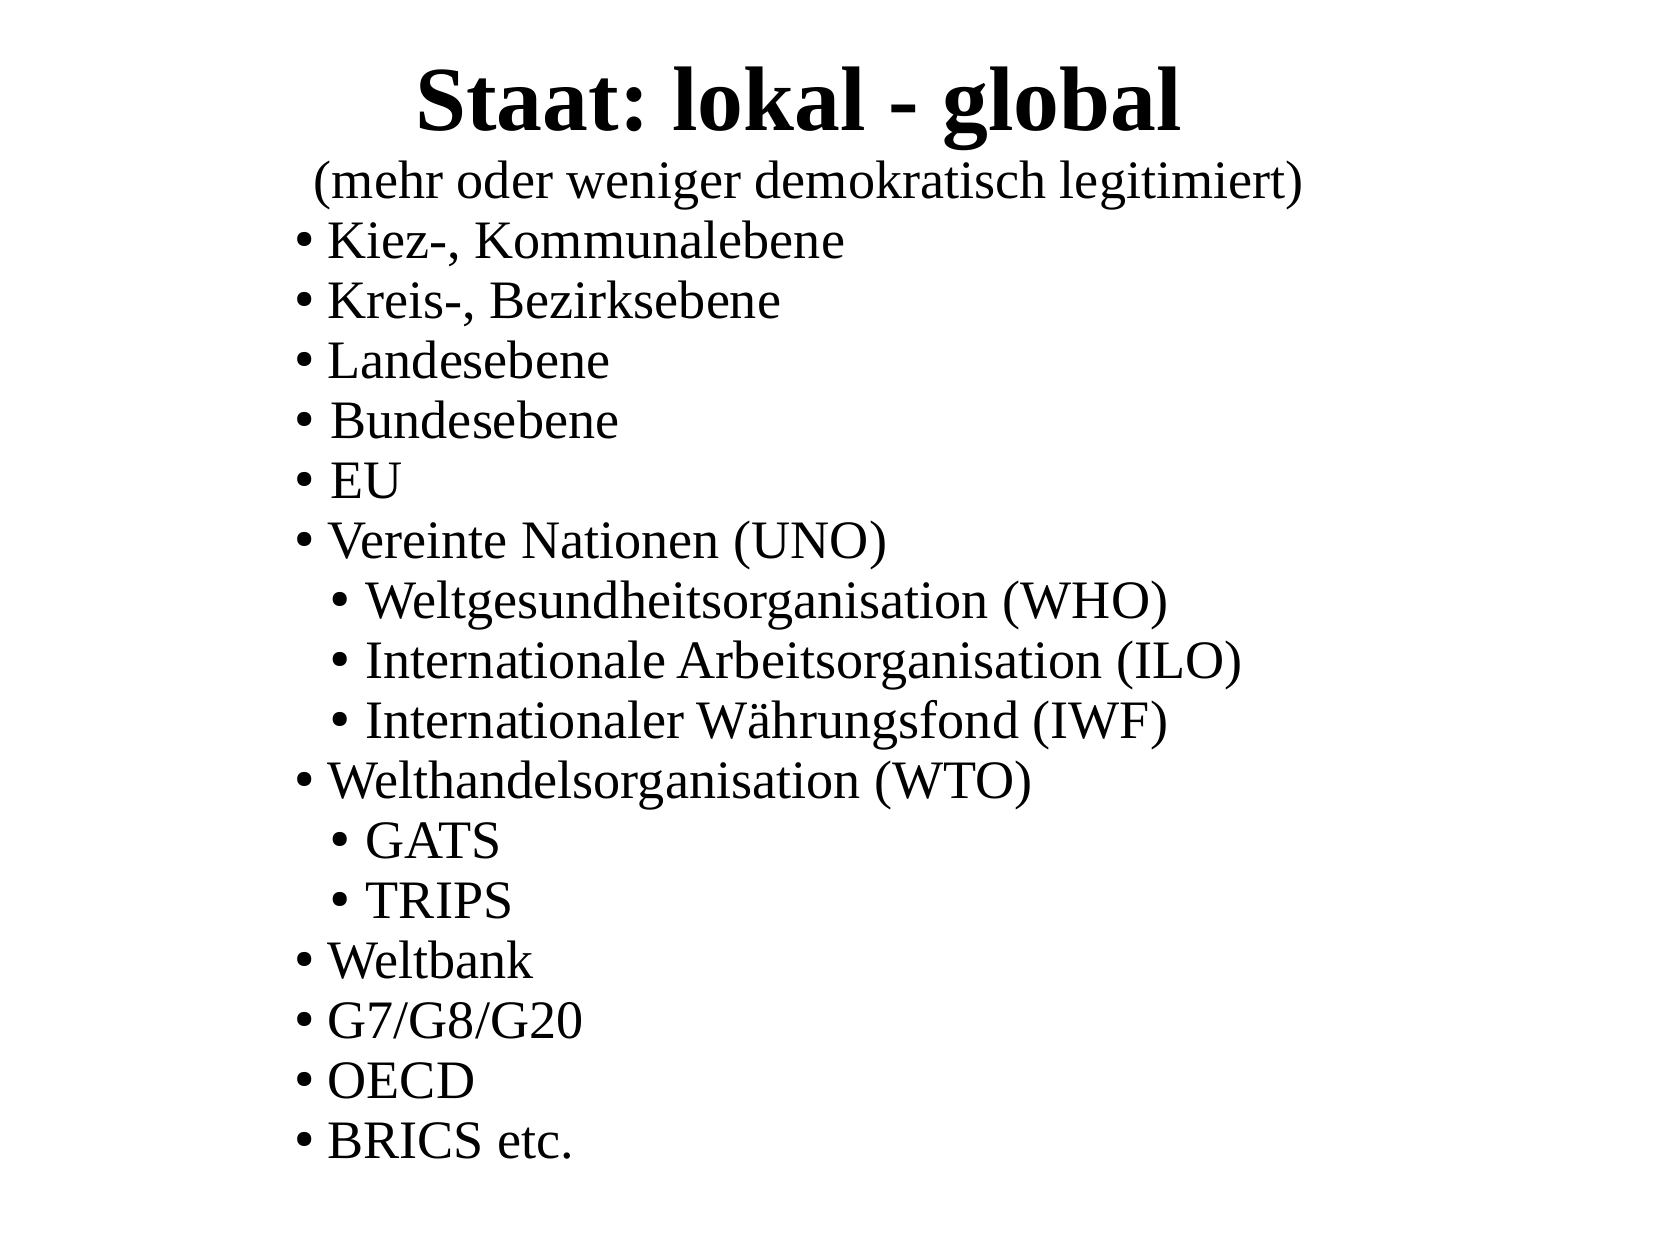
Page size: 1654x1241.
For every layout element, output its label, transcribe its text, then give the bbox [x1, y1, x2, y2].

text_box Staat: lokal - global (mehr oder weniger demokratisch legitimiert) Kiez-, Kommunalebene Kreis-, Bezirksebene Landesebene Bundesebene EU Vereinte Nationen (UNO) Weltgesundheitsorganisation (WHO) Internationale Arbeitsorganisation (ILO) Internationaler Währungsfond (IWF) Welthandelsorganisation (WTO) GATS TRIPS Weltbank G7/G8/G20 OECD BRICS etc. [279, 41, 1374, 1183]
